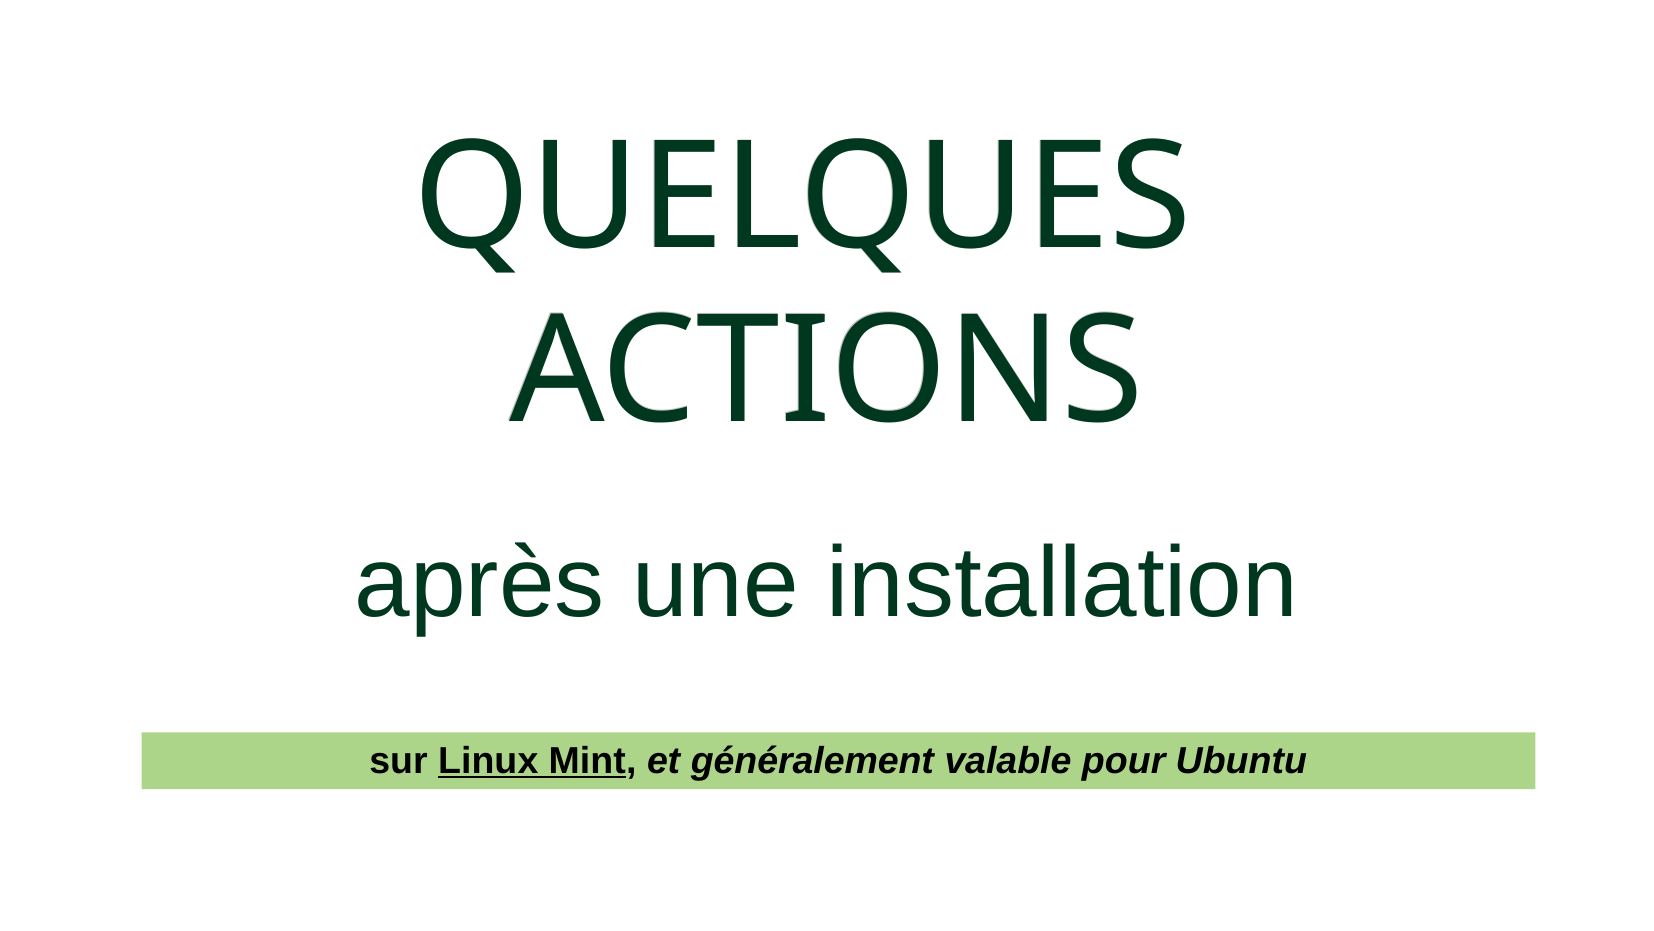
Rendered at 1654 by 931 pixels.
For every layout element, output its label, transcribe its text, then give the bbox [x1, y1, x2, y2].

text_box sur Linux Mint, et généralement valable pour Ubuntu [141, 732, 1536, 790]
subtitle après une installation [82, 469, 1571, 728]
title QUELQUES [59, 83, 1548, 296]
title ACTIONS [82, 257, 1571, 469]
